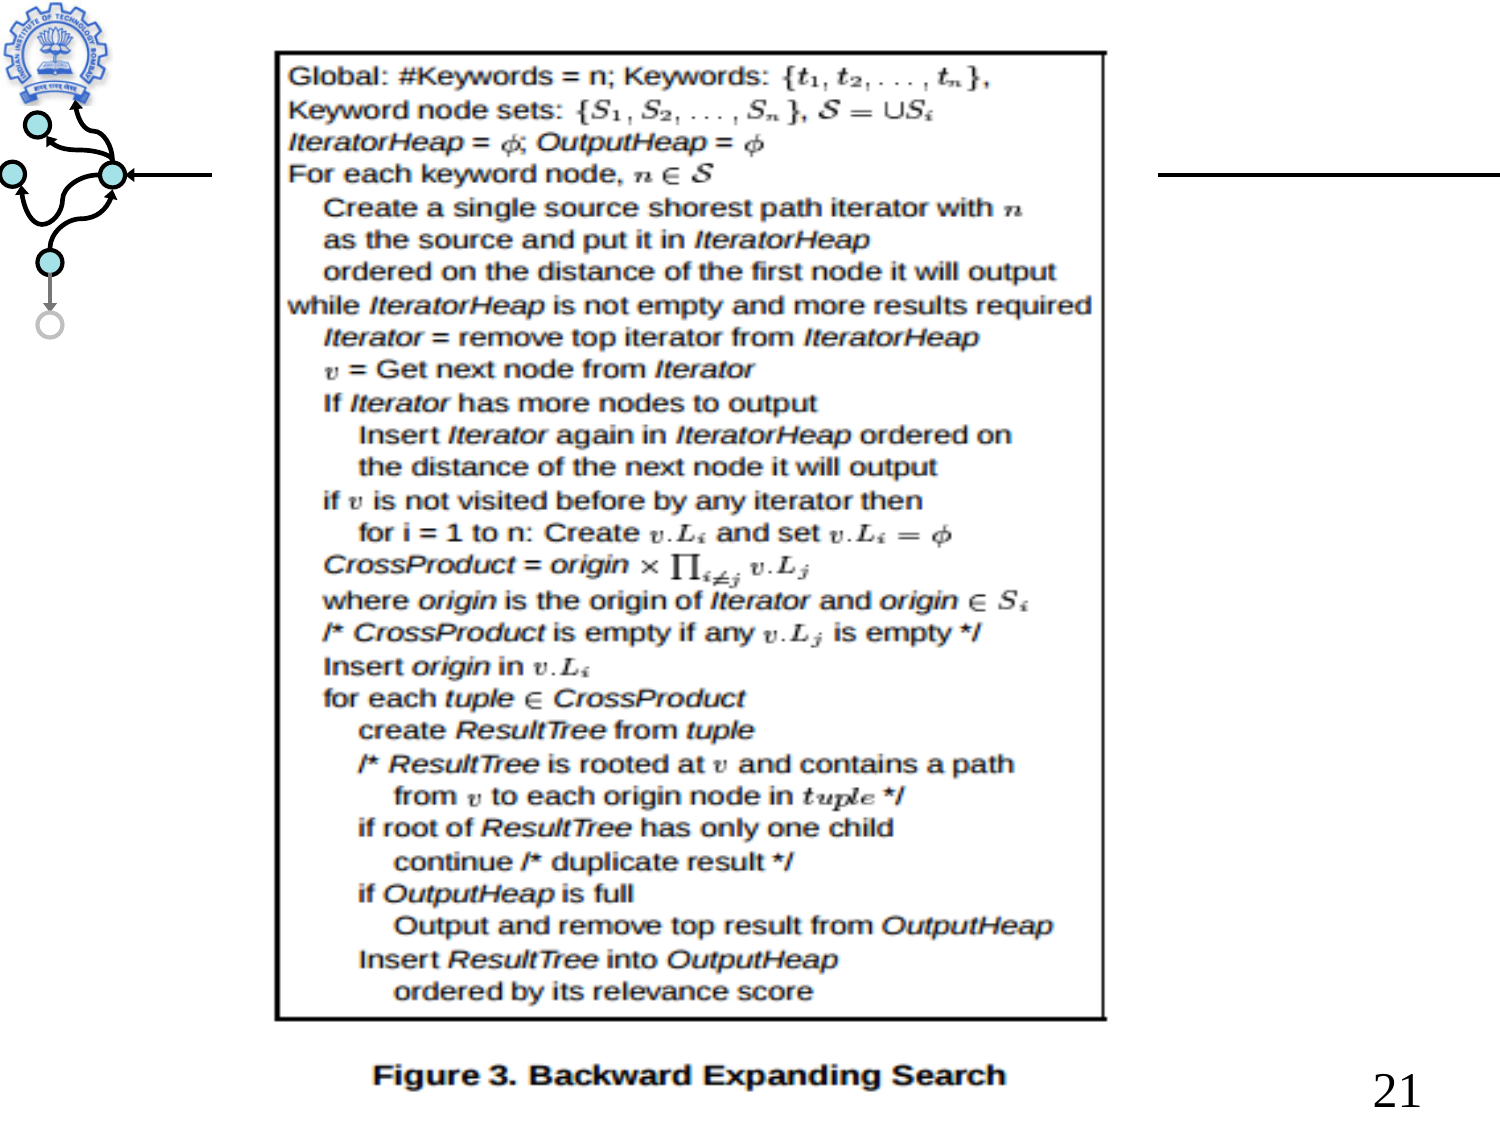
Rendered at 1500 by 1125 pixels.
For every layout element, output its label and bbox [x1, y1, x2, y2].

picture [0, 0, 113, 106]
picture [212, 11, 1158, 1111]
